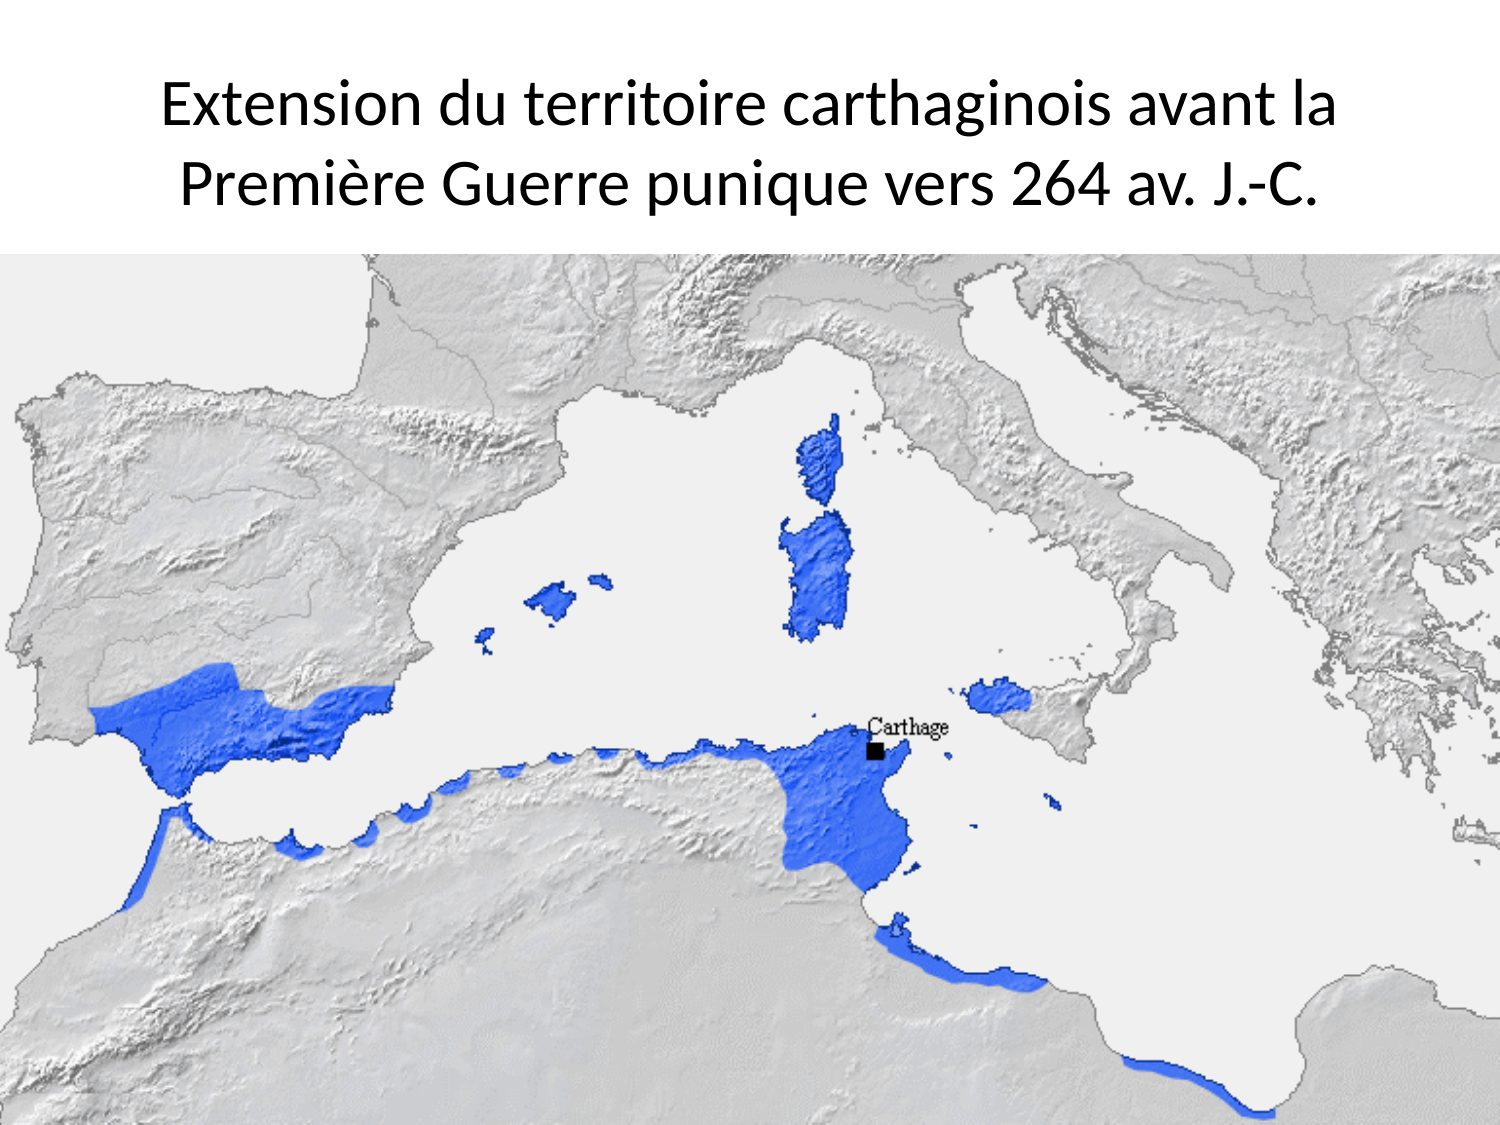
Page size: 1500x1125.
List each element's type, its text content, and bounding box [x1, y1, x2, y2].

picture [0, 254, 1500, 1125]
title Extension du territoire carthaginois avant la Première Guerre punique vers 264 av. J.-C. [75, 45, 1425, 233]
